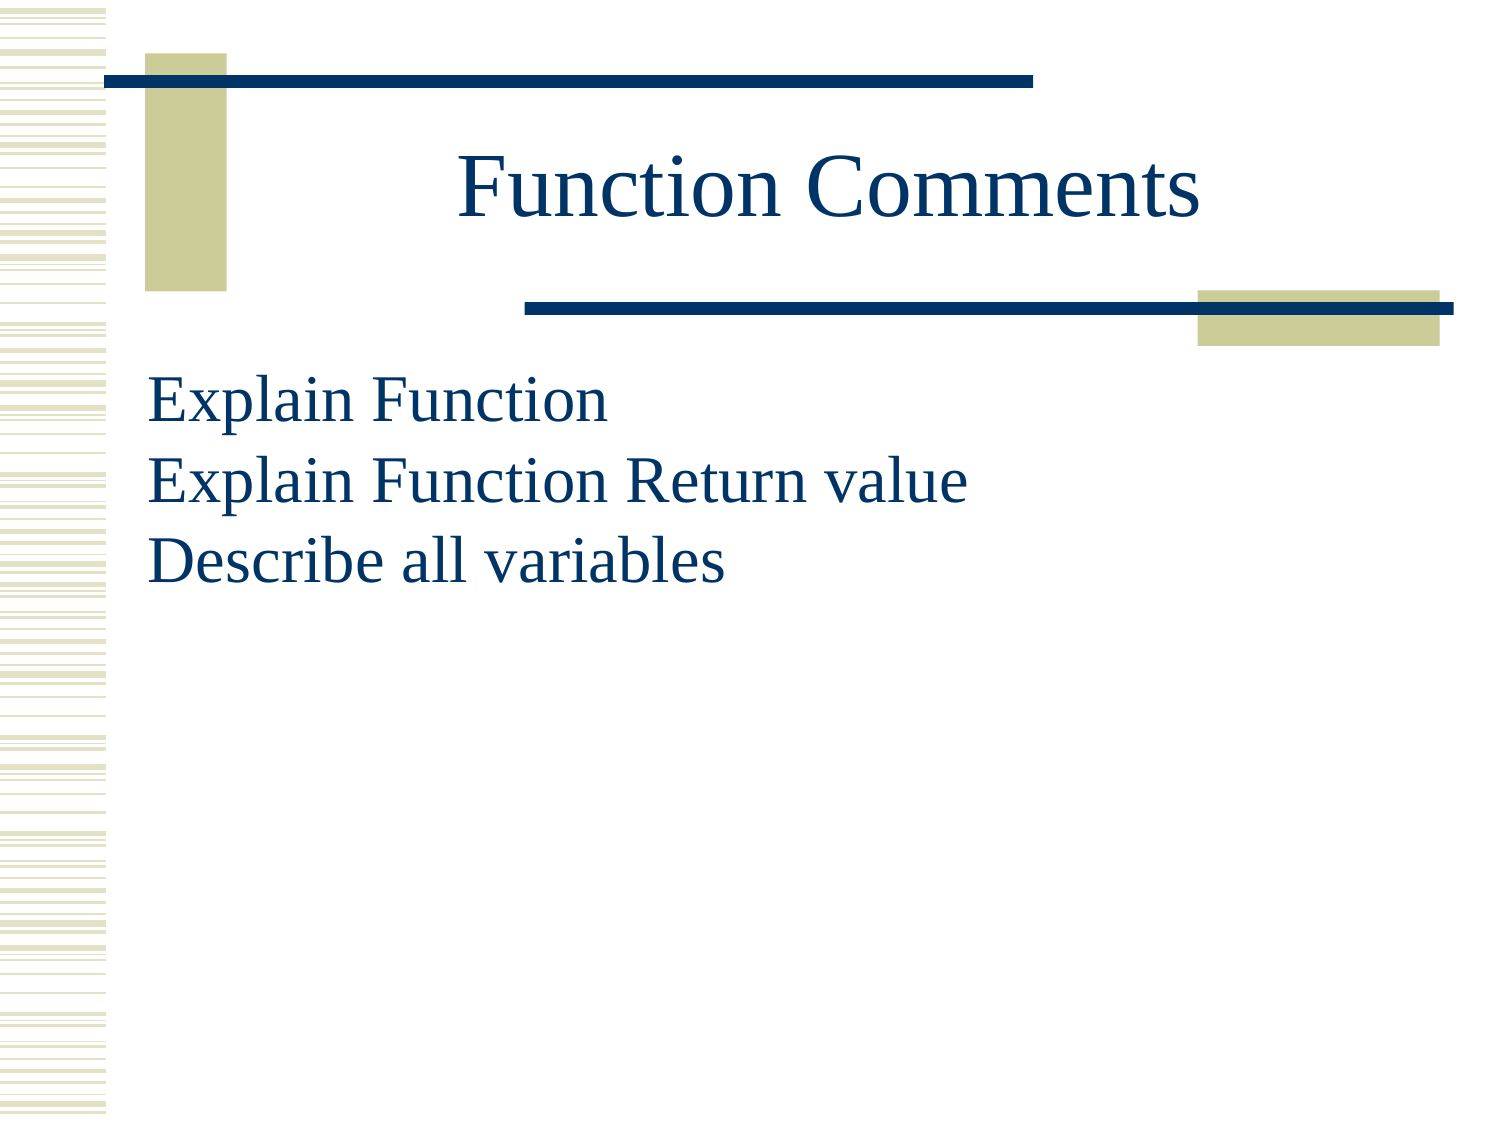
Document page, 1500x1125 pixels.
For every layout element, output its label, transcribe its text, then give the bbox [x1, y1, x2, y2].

list Explain Function Explain Function Return value Describe all variables [132, 363, 1439, 1000]
title Function Comments [225, 99, 1436, 288]
